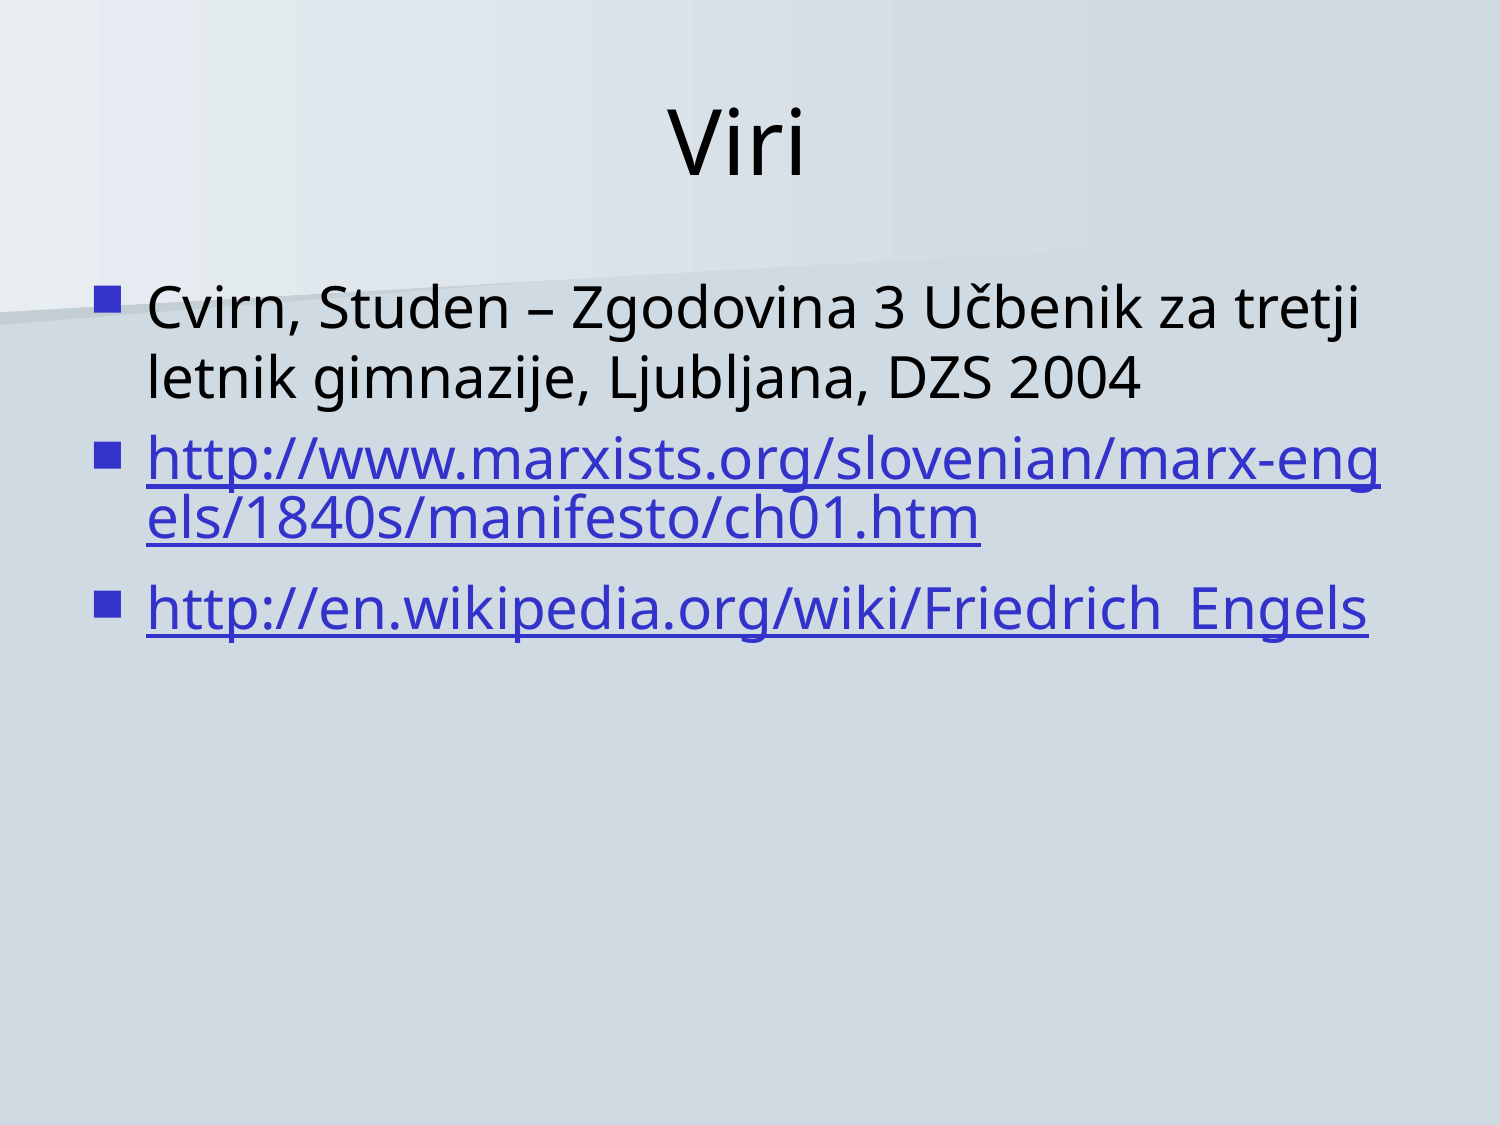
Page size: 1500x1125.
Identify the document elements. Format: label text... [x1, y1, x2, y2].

list Cvirn, Studen – Zgodovina 3 Učbenik za tretji letnik gimnazije, Ljubljana, DZS 2004 http://www.marxists.org/slovenian/marx-engels/1840s/manifesto/ch01.htm http://en.wikipedia.org/wiki/Friedrich_Engels [75, 262, 1425, 1000]
title Viri [75, 45, 1425, 233]
